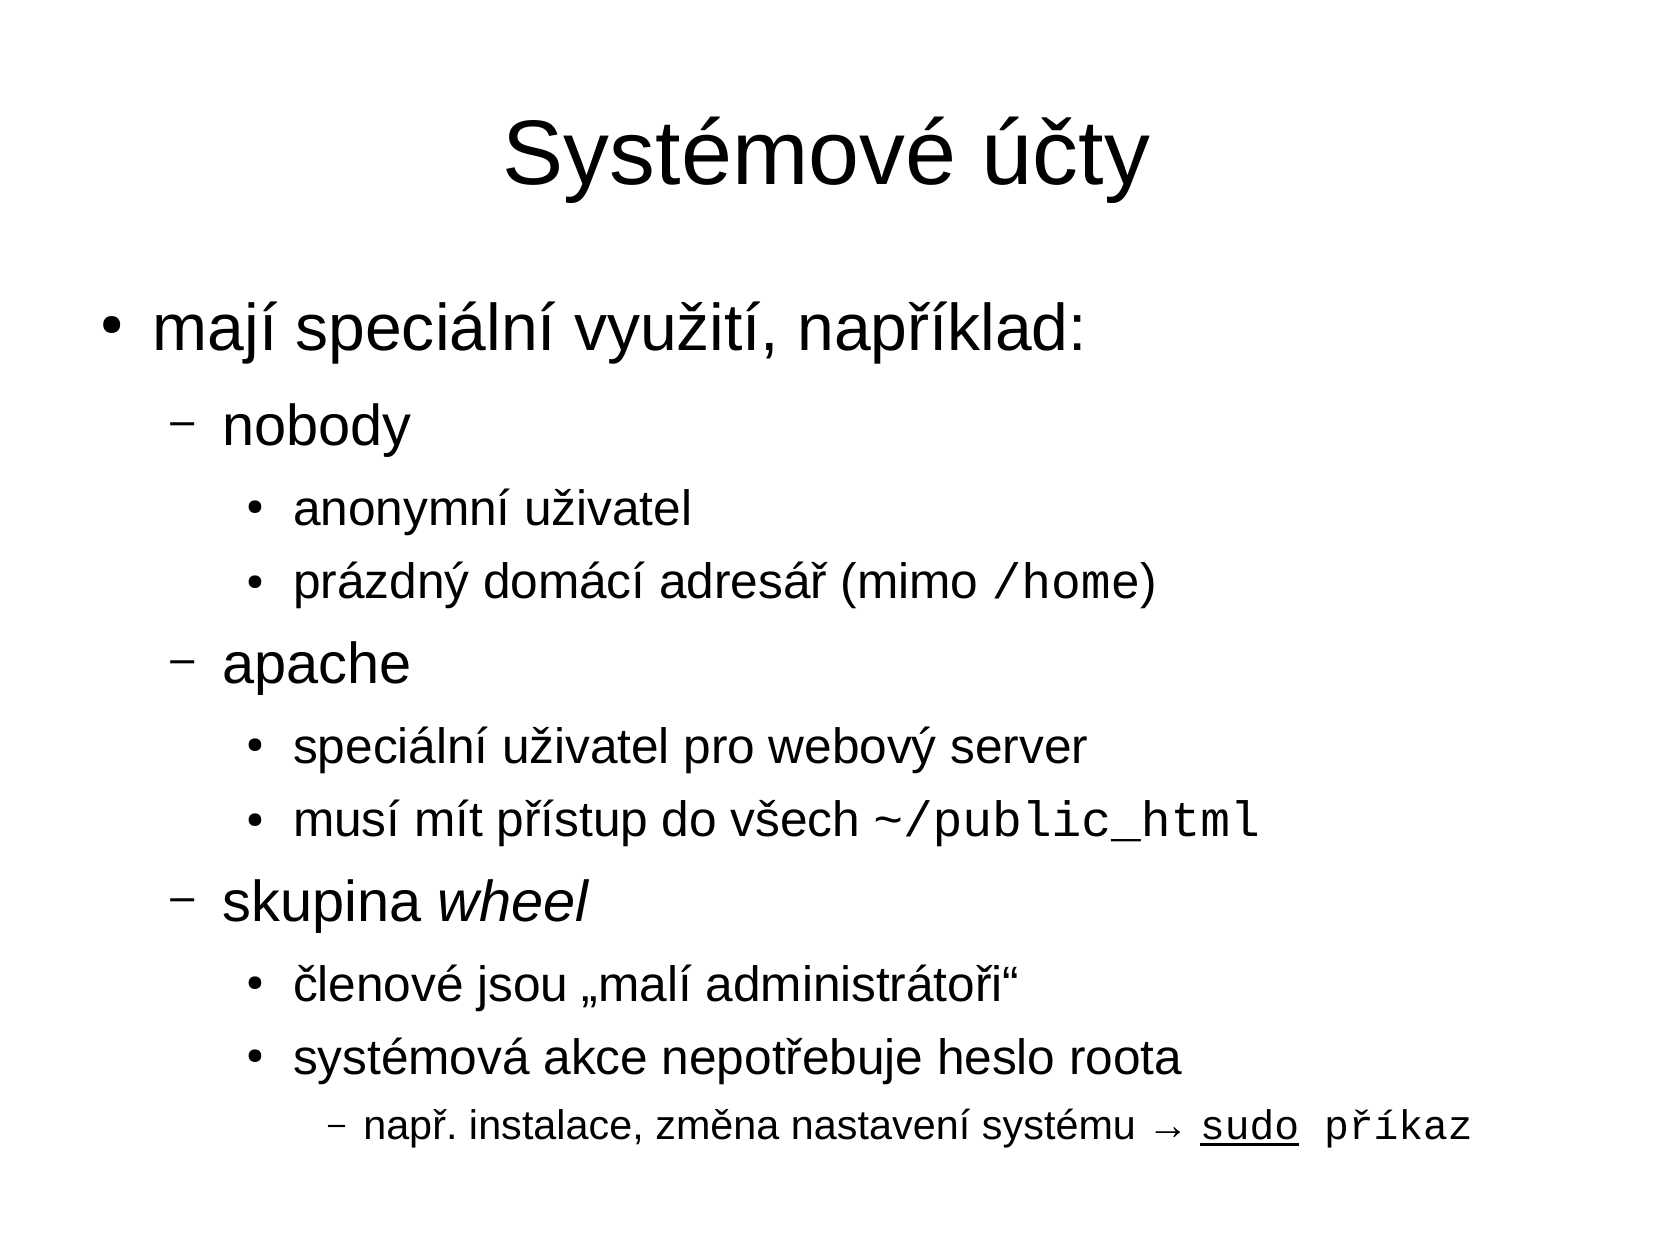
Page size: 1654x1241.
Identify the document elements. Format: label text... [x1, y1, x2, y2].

title Systémové účty [82, 56, 1571, 250]
list mají speciální využití, například: nobody anonymní uživatel prázdný domácí adresář (mimo /home) apache speciální uživatel pro webový server musí mít přístup do všech ~/public_html skupina wheel členové jsou „malí administrátoři“ systémová akce nepotřebuje heslo roota např. instalace, změna nastavení systému → sudo příkaz [82, 290, 1571, 1156]
